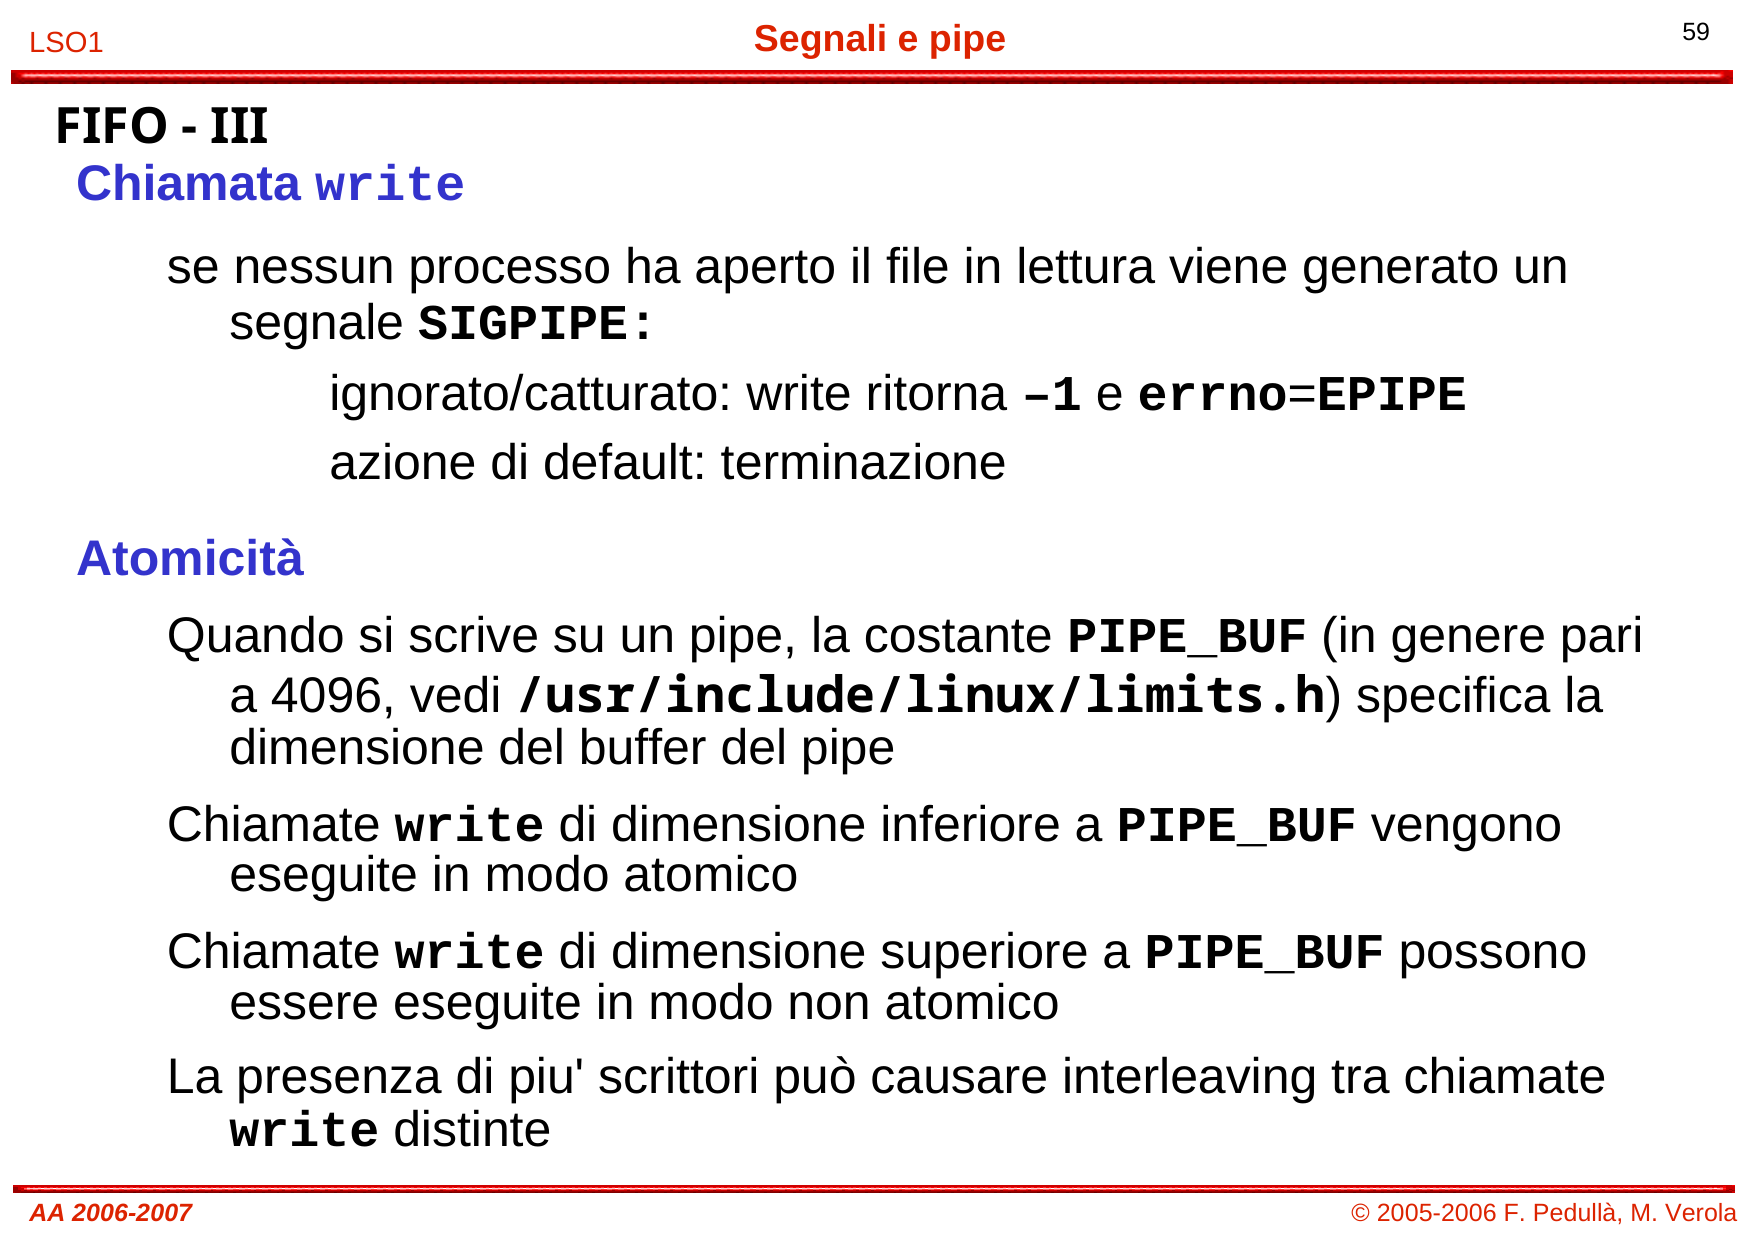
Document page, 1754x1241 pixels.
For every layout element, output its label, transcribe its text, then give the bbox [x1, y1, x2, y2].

list Chiamata write se nessun processo ha aperto il file in lettura viene generato un segnale SIGPIPE: ignorato/catturato: write ritorna –1 e errno=EPIPE azione di default: terminazione Atomicità Quando si scrive su un pipe, la costante PIPE_BUF (in genere pari a 4096, vedi /usr/include/linux/limits.h) specifica la dimensione del buffer del pipe Chiamate write di dimensione inferiore a PIPE_BUF vengono eseguite in modo atomico Chiamate write di dimensione superiore a PIPE_BUF possono essere eseguite in modo non atomico La presenza di piu' scrittori può causare interleaving tra chiamate write distinte [58, 147, 1696, 1188]
title FIFO - III [40, 78, 1714, 174]
picture [11, 70, 1733, 84]
picture [13, 1185, 1735, 1193]
